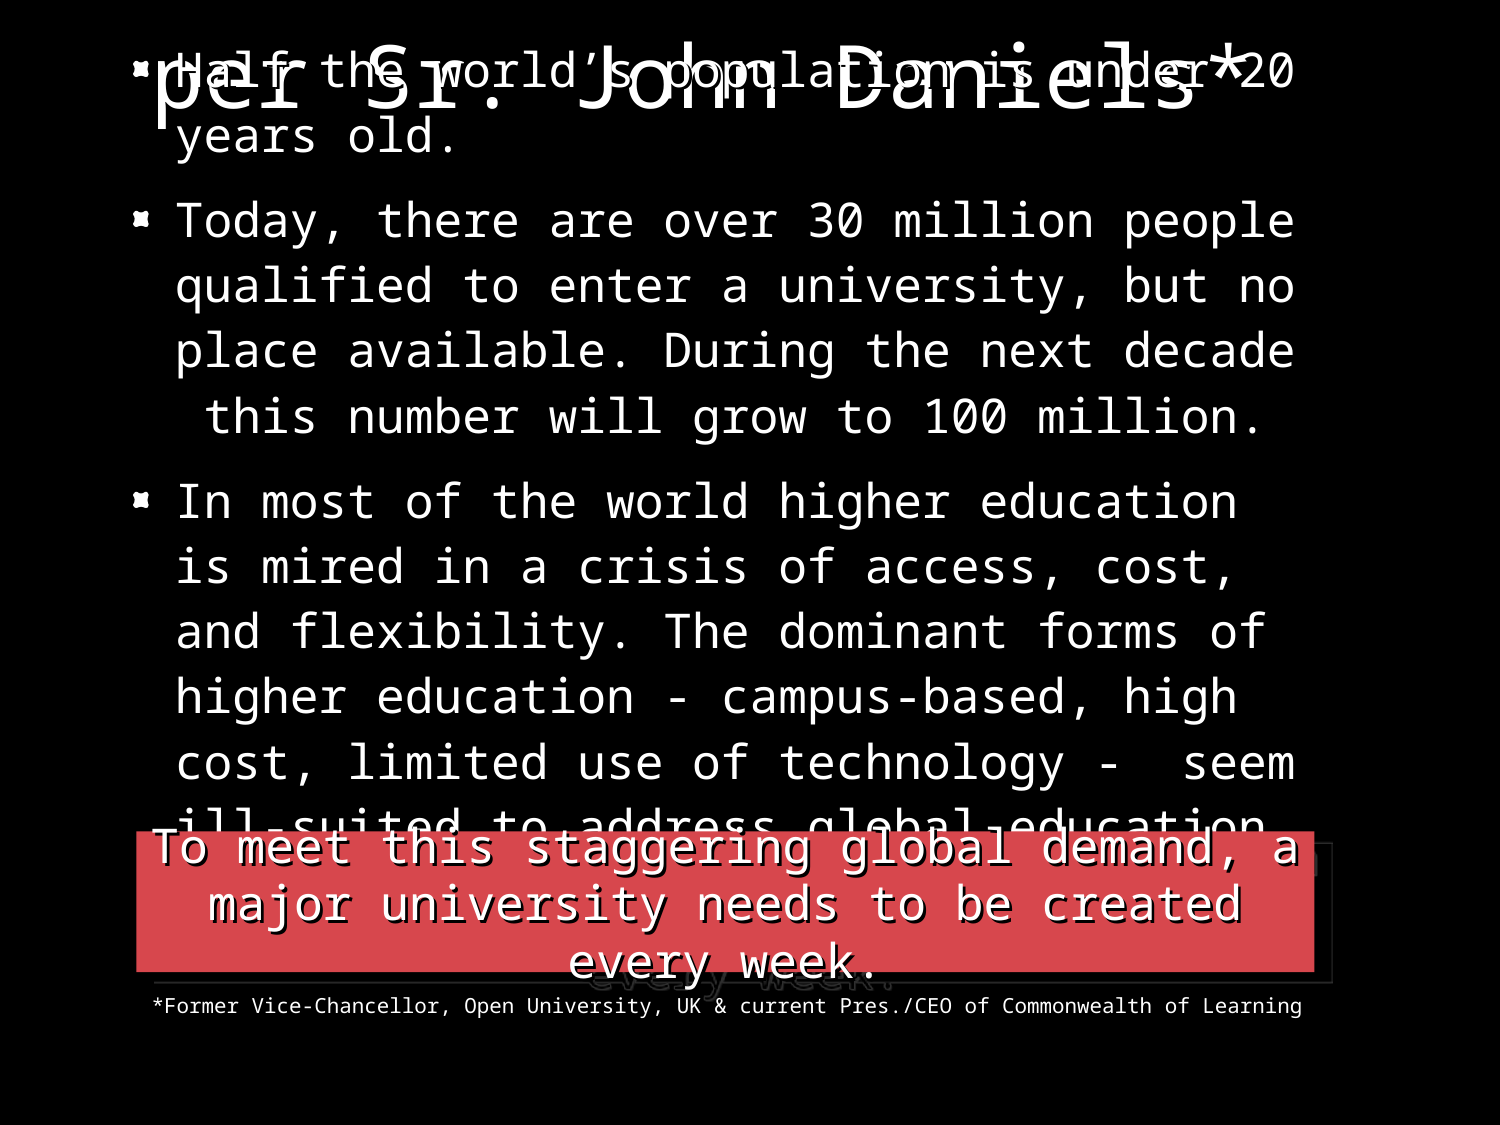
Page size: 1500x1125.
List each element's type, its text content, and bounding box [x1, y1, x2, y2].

list Half the world’s population is under 20 years old. Today, there are over 30 million people qualified to enter a university, but no place available. During the next decade this number will grow to 100 million. In most of the world higher education is mired in a crisis of access, cost, and flexibility. The dominant forms of higher education - campus-based, high cost, limited use of technology - seem ill-suited to address global education needs in the decades ahead. [127, 143, 1325, 816]
text_box *Former Vice-Chancellor, Open University, UK & current Pres./CEO of Commonwealth of Learning [112, 985, 1341, 1026]
text_box To meet this staggering global demand, a major university needs to be created every week. [136, 831, 1315, 973]
picture [133, 60, 149, 77]
title per Sr. John Daniels* [146, 0, 1354, 163]
